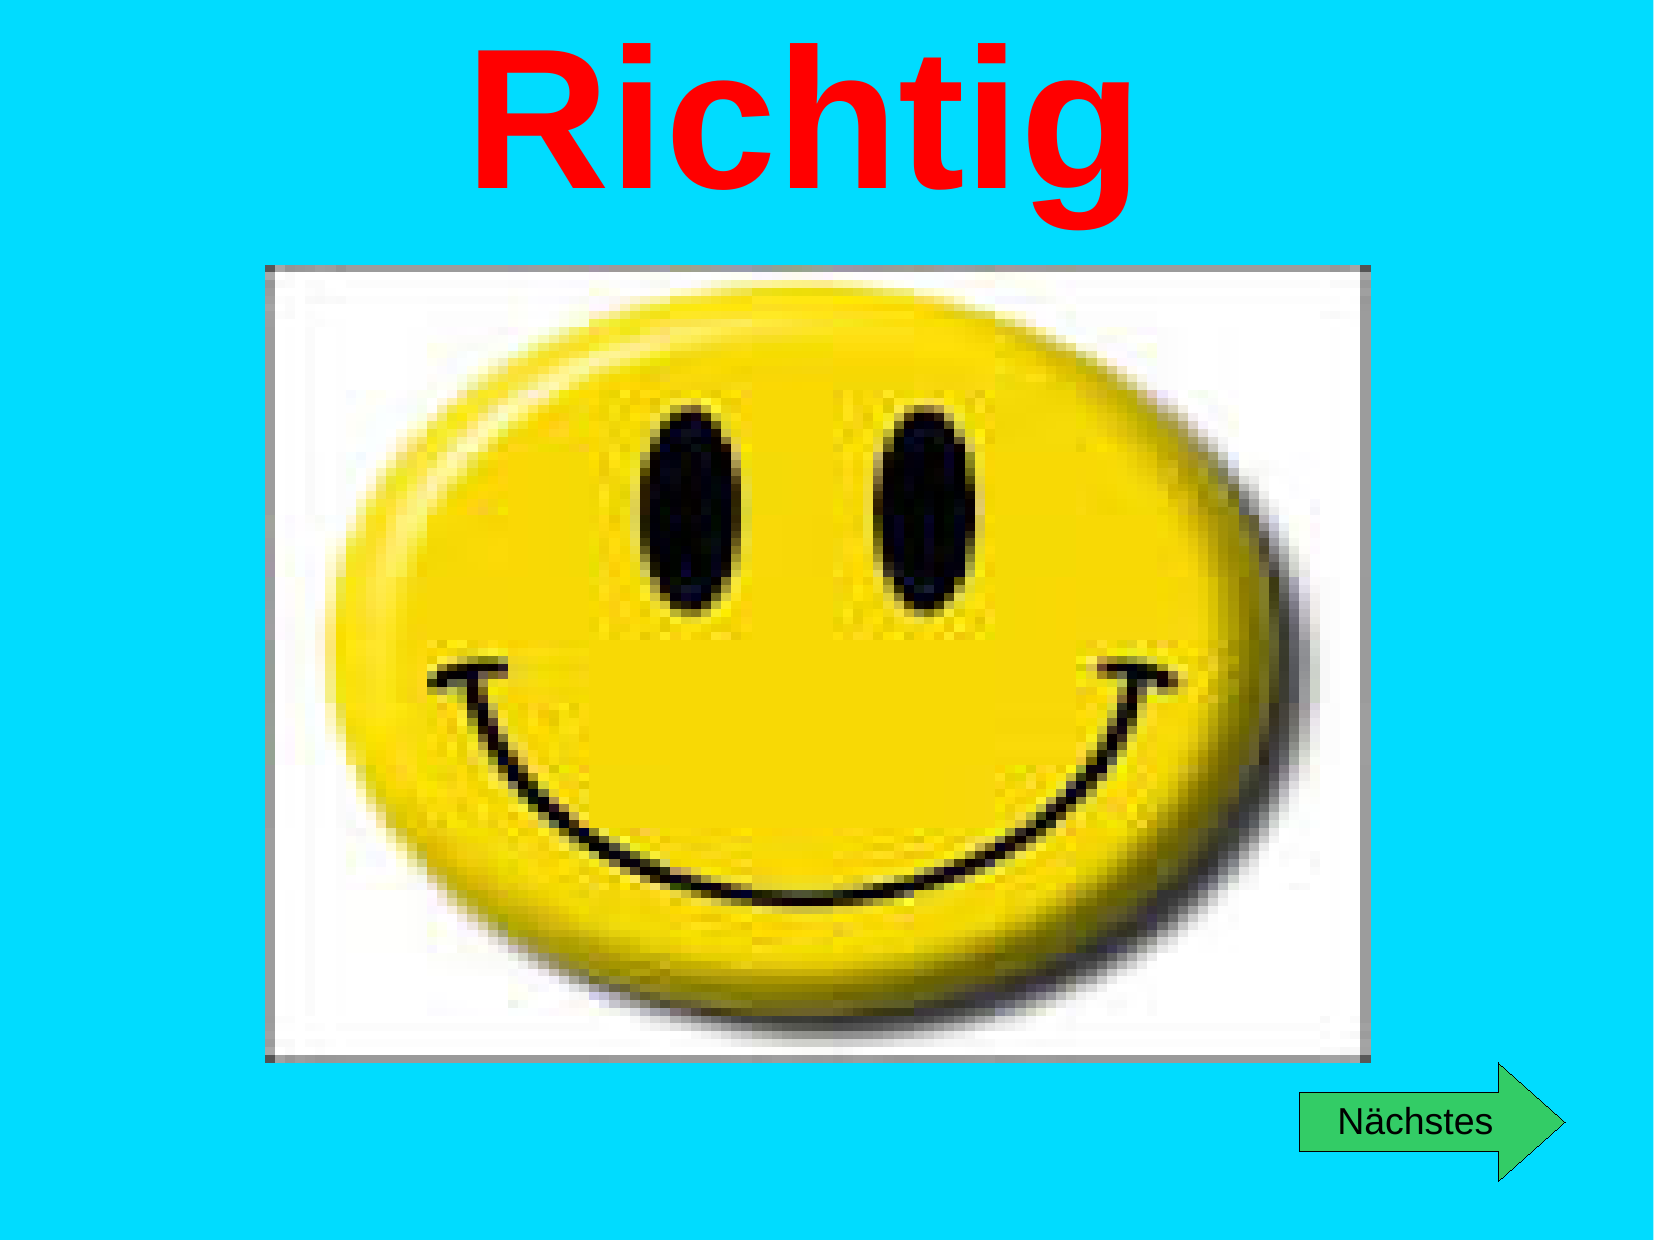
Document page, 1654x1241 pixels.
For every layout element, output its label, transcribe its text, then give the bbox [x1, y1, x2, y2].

text_box Richtig [450, 0, 1182, 239]
text_box Nächstes [1299, 1062, 1566, 1182]
picture [265, 265, 1371, 1063]
